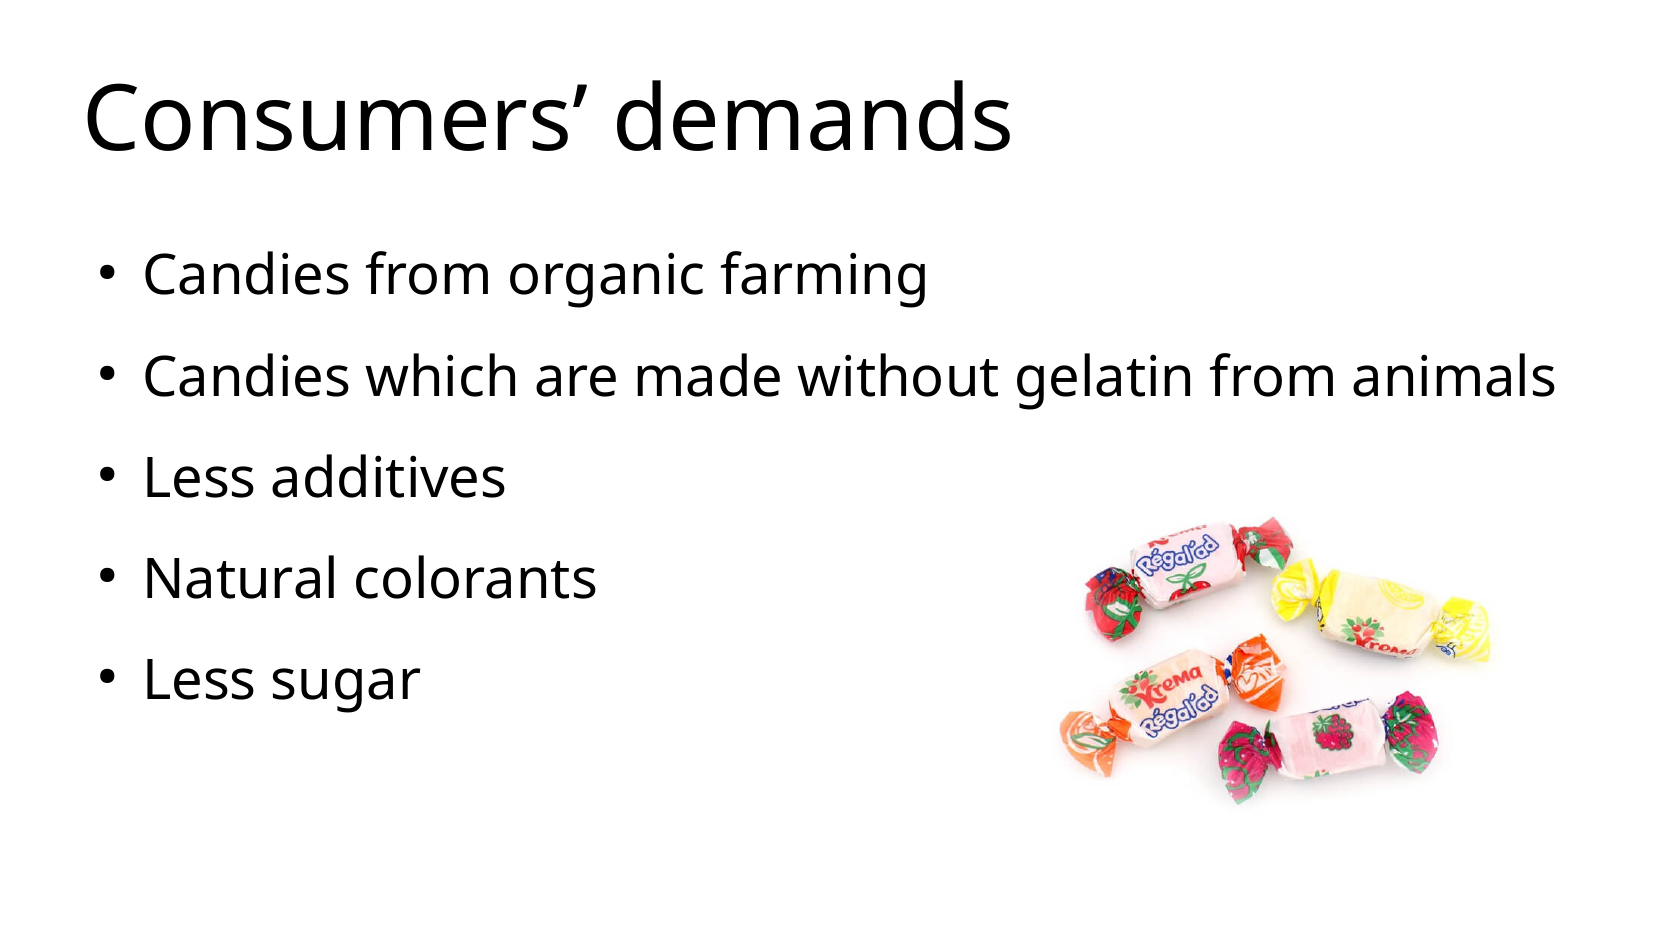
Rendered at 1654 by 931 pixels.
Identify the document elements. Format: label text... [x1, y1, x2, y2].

picture [1012, 450, 1538, 871]
list Candies from organic farming Candies which are made without gelatin from animals Less additives Natural colorants Less sugar [82, 235, 1571, 775]
title Consumers’ demands [82, 37, 1571, 193]
